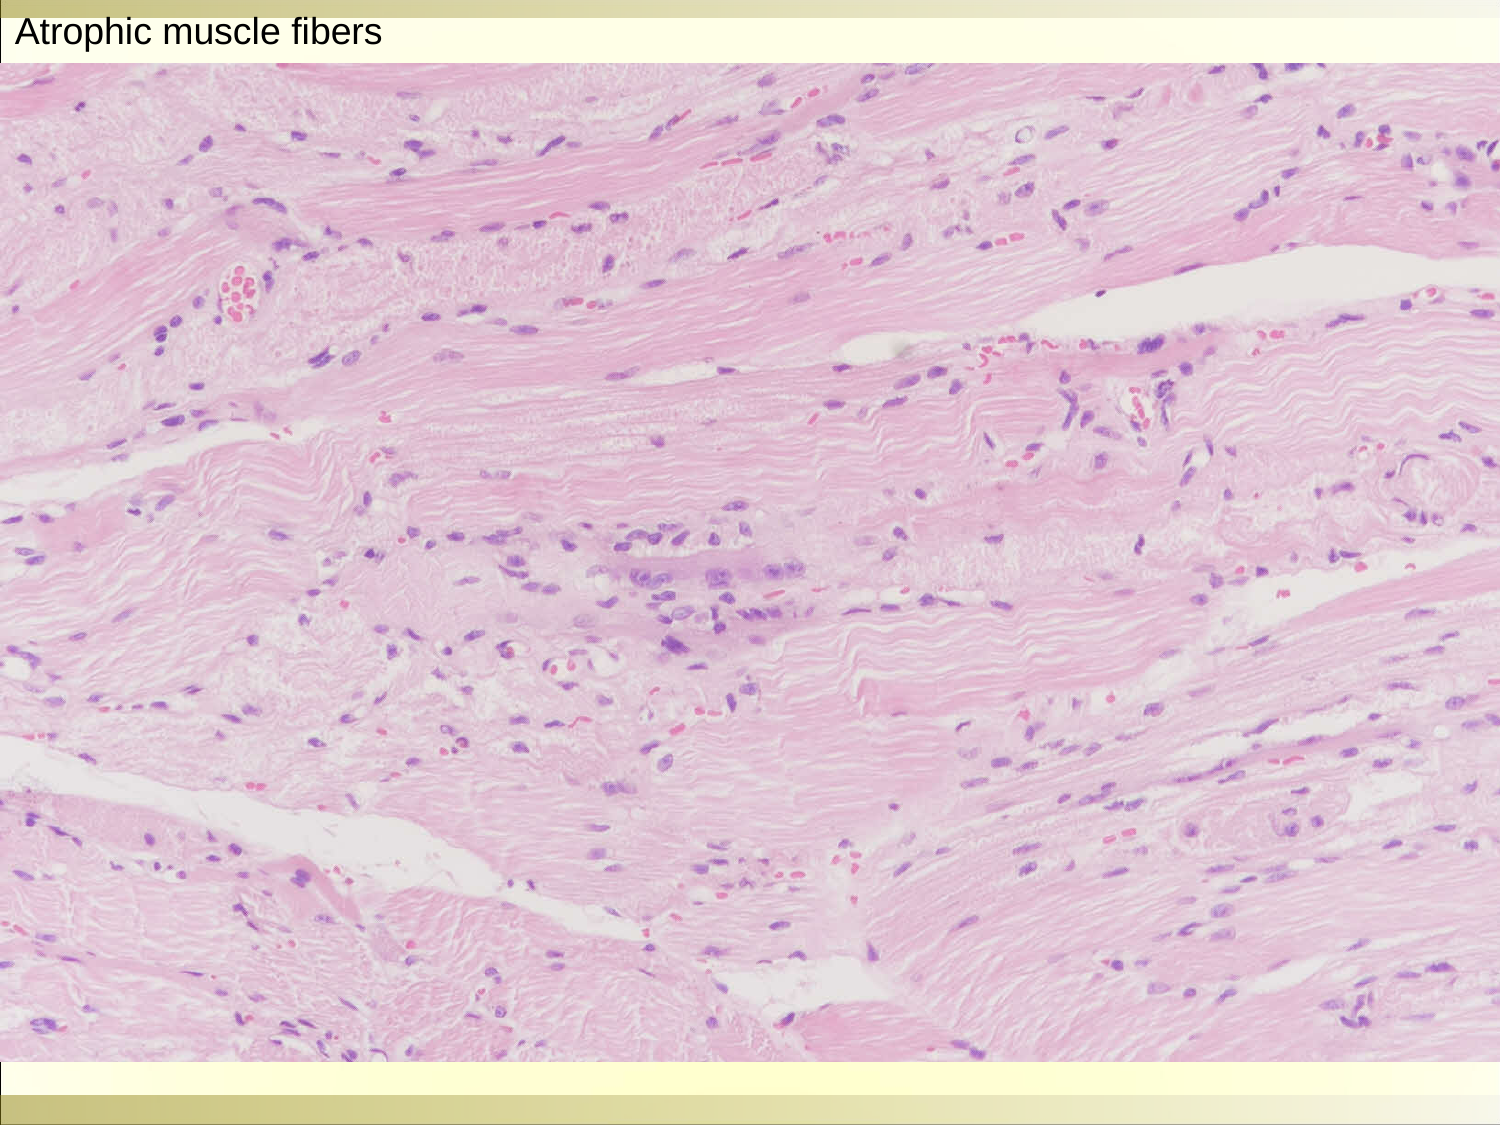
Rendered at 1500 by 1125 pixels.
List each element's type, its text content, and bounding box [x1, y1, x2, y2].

picture [0, 18, 1500, 1095]
text_box Atrophic muscle fibers [0, 0, 1400, 60]
